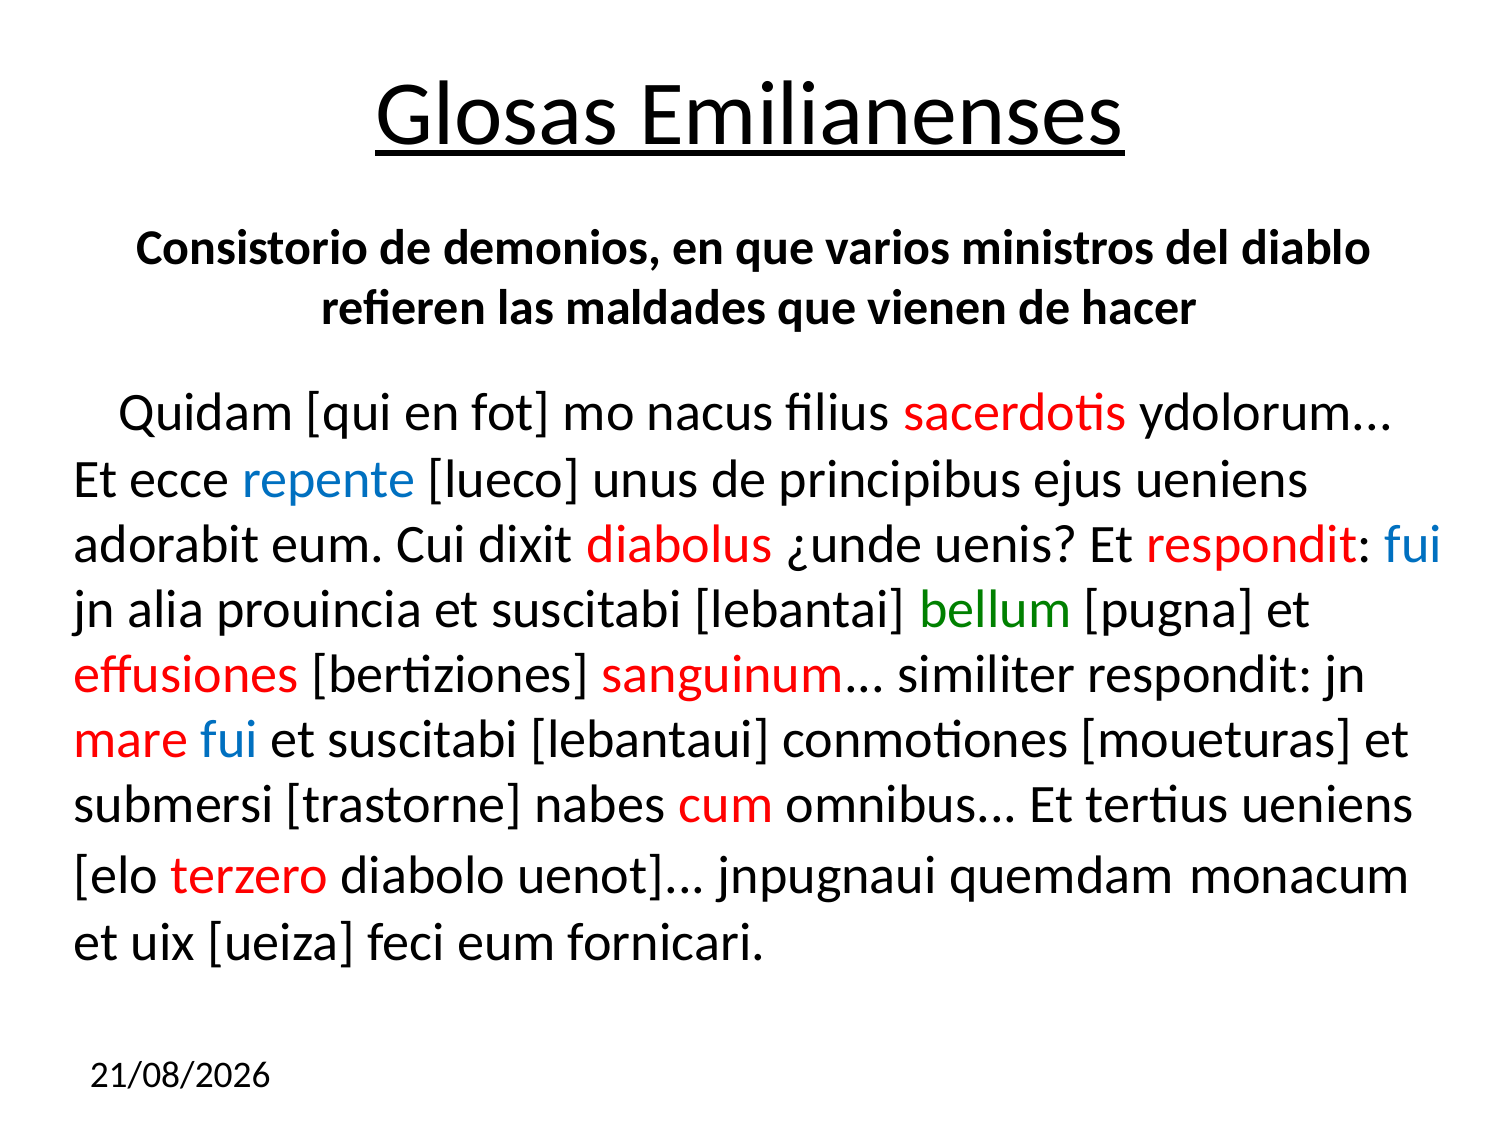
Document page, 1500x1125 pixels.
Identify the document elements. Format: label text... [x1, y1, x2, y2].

list Consistorio de demonios, en que varios ministros del diablo refieren las maldades que vienen de hacer Quidam [qui en fot] mo nacus filius sacerdotis ydolorum... Et ecce repente [lueco] unus de principibus ejus ueniens adorabit eum. Cui dixit diabolus ¿unde uenis? Et respondit: fui jn alia prouincia et suscitabi [lebantai] bellum [pugna] et effusiones [bertiziones] sanguinum... similiter respondit: jn mare fui et suscitabi [lebantaui] conmotiones [moueturas] et submersi [trastorne] nabes cum omnibus... Et tertius ueniens [elo terzero diabolo uenot]... jnpugnaui quemdam monacum et uix [ueiza] feci eum fornicari. [59, 206, 1461, 1005]
title Glosas Emilianenses [75, 45, 1425, 206]
